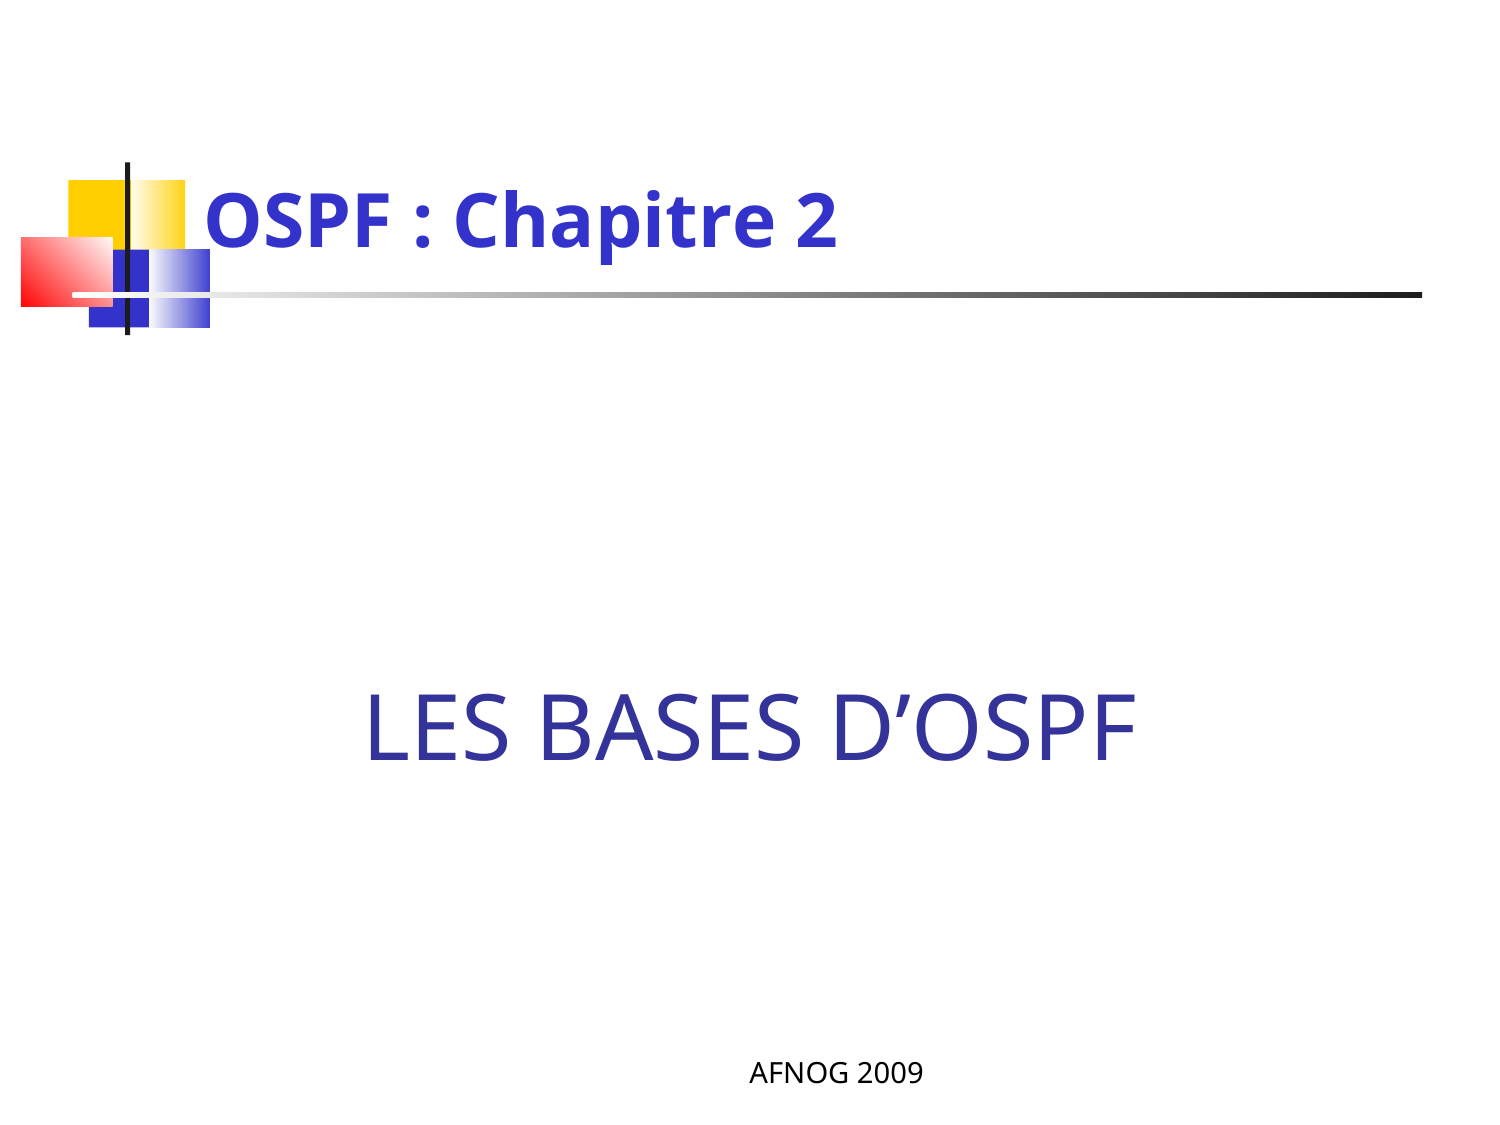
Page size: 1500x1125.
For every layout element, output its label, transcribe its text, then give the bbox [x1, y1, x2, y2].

title OSPF : Chapitre 2 [188, 35, 1468, 276]
list LES BASES D’OSPF [112, 349, 1388, 1043]
